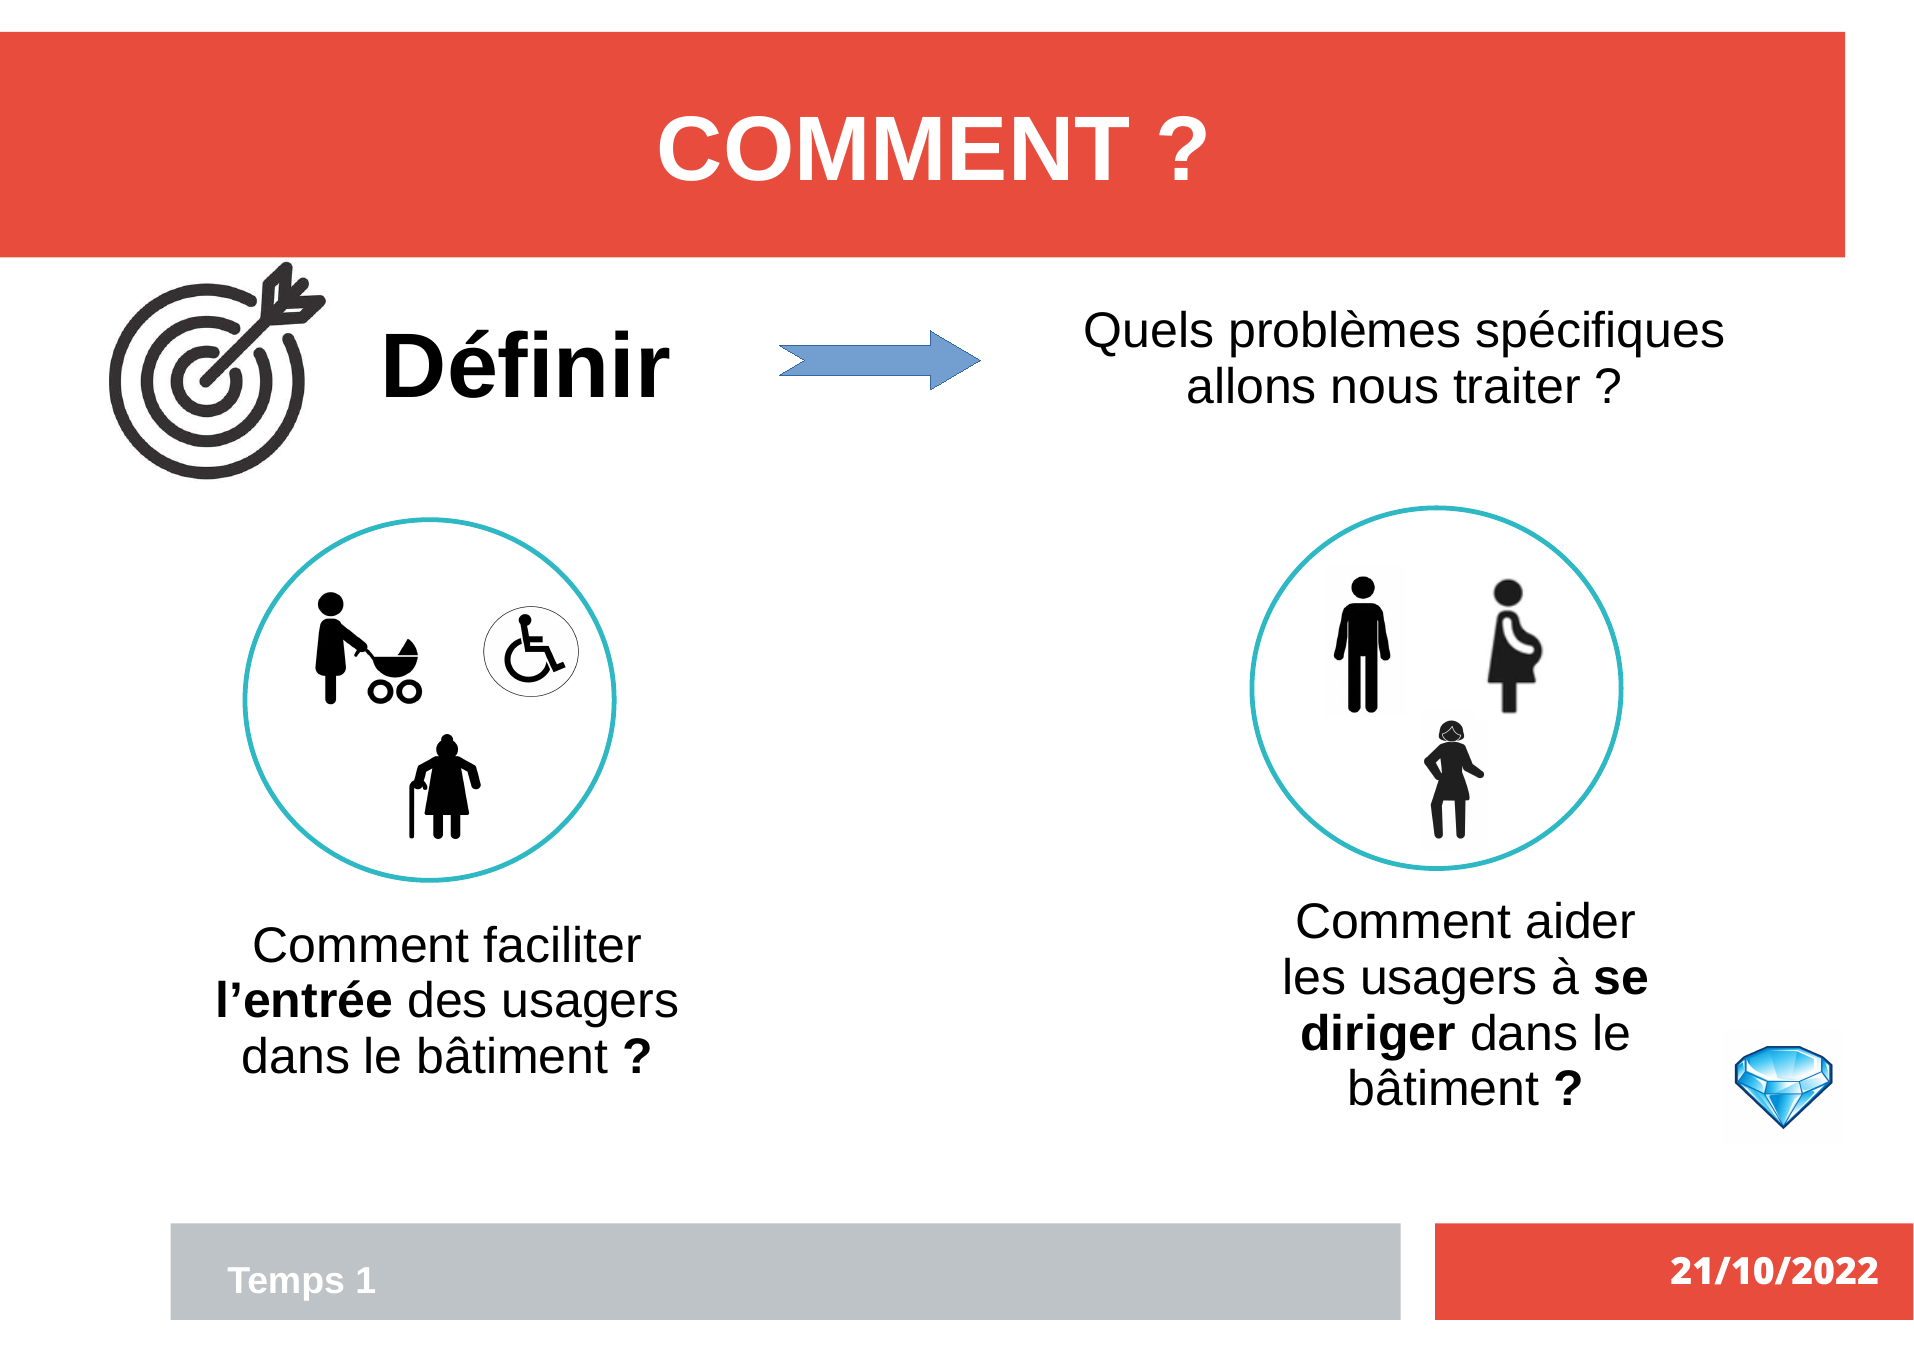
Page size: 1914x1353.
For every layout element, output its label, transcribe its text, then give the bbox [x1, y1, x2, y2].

text_box Comment faciliter l’entrée des usagers dans le bâtiment ? [153, 909, 742, 1137]
text_box [779, 330, 981, 390]
text_box COMMENT ? [642, 90, 1435, 594]
picture [1324, 566, 1406, 718]
picture [1419, 566, 1552, 851]
picture [79, 259, 355, 508]
text_box COMMENT ? [1283, 511, 1435, 594]
picture [1722, 1030, 1845, 1146]
text_box Définir [366, 307, 709, 438]
picture [307, 585, 431, 713]
text_box Comment aider les usagers à se diriger dans le bâtiment ? [1254, 885, 1678, 1149]
text_box Quels problèmes spécifiques allons nous traiter ? [1062, 295, 1747, 449]
picture [389, 734, 501, 839]
picture [483, 606, 579, 697]
text_box Temps 1 [212, 1251, 981, 1309]
